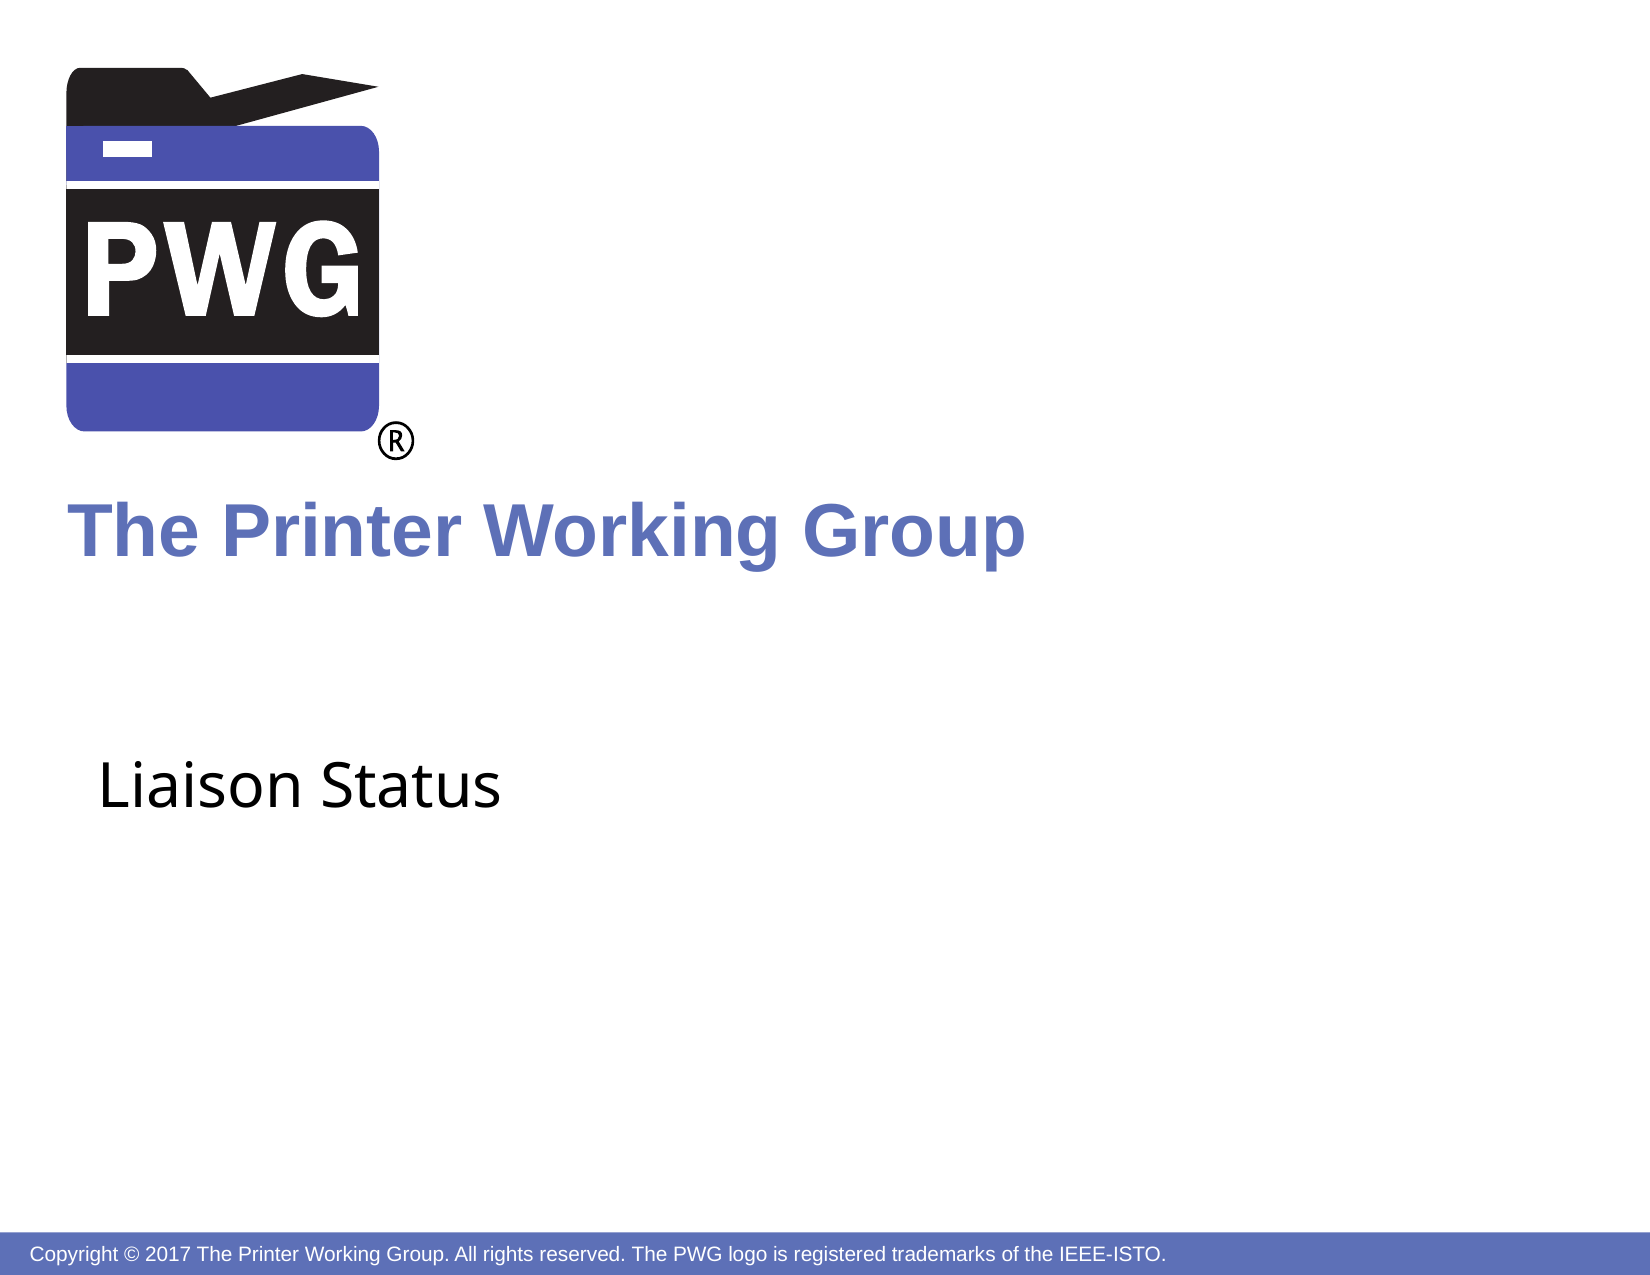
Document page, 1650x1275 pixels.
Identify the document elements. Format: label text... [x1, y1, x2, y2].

title Liaison Status [82, 592, 1568, 829]
